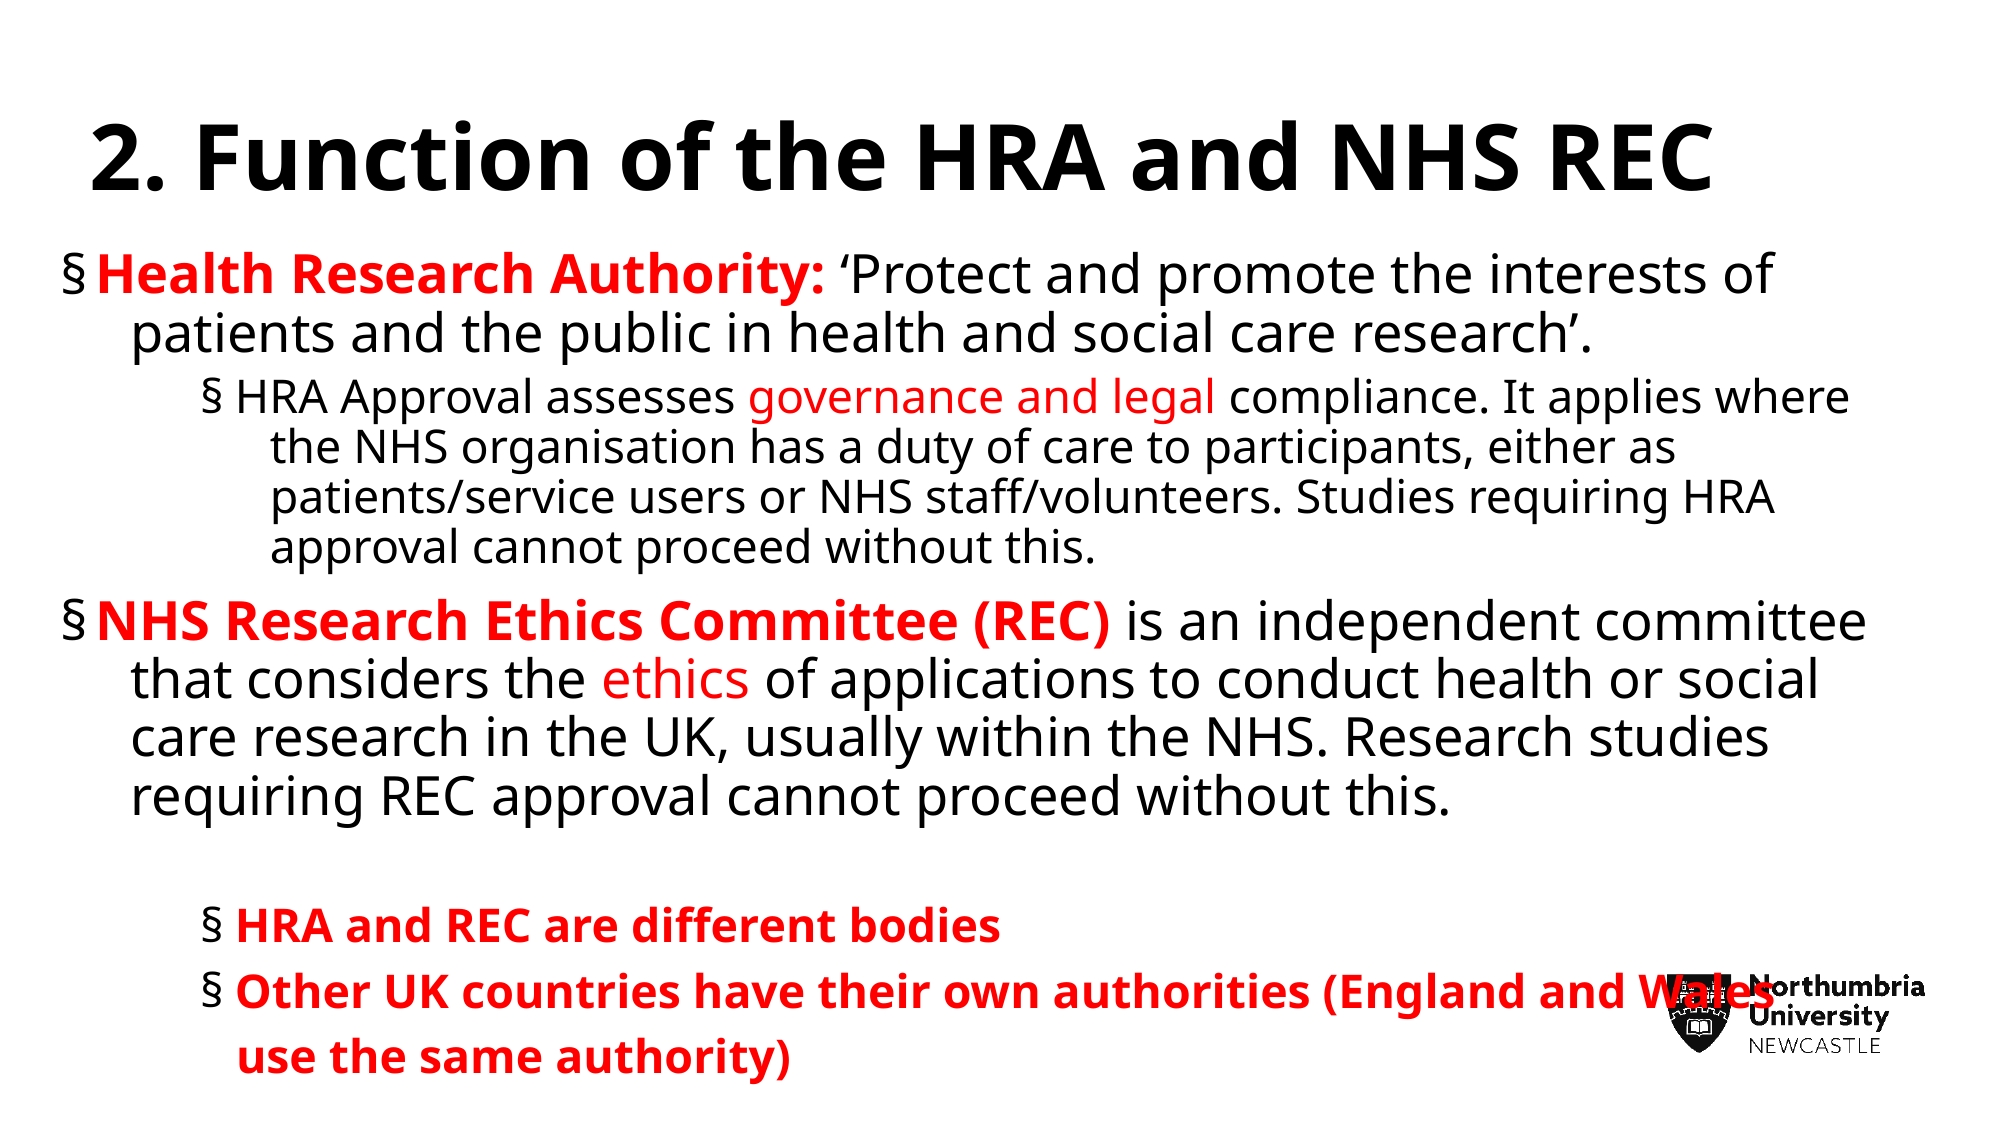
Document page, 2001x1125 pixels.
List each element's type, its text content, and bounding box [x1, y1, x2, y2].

title 2. Function of the HRA and NHS REC [74, 67, 1925, 255]
list Health Research Authority: ‘Protect and promote the interests of patients and the public in health and social care research’. HRA Approval assesses governance and legal compliance. It applies where the NHS organisation has a duty of care to participants, either as patients/service users or NHS staff/volunteers. Studies requiring HRA approval cannot proceed without this. NHS Research Ethics Committee (REC) is an independent committee that considers the ethics of applications to conduct health or social care research in the UK, usually within the NHS. Research studies requiring REC approval cannot proceed without this. HRA and REC are different bodies Other UK countries have their own authorities (England and Wales use the same authority) [45, 239, 1894, 1114]
